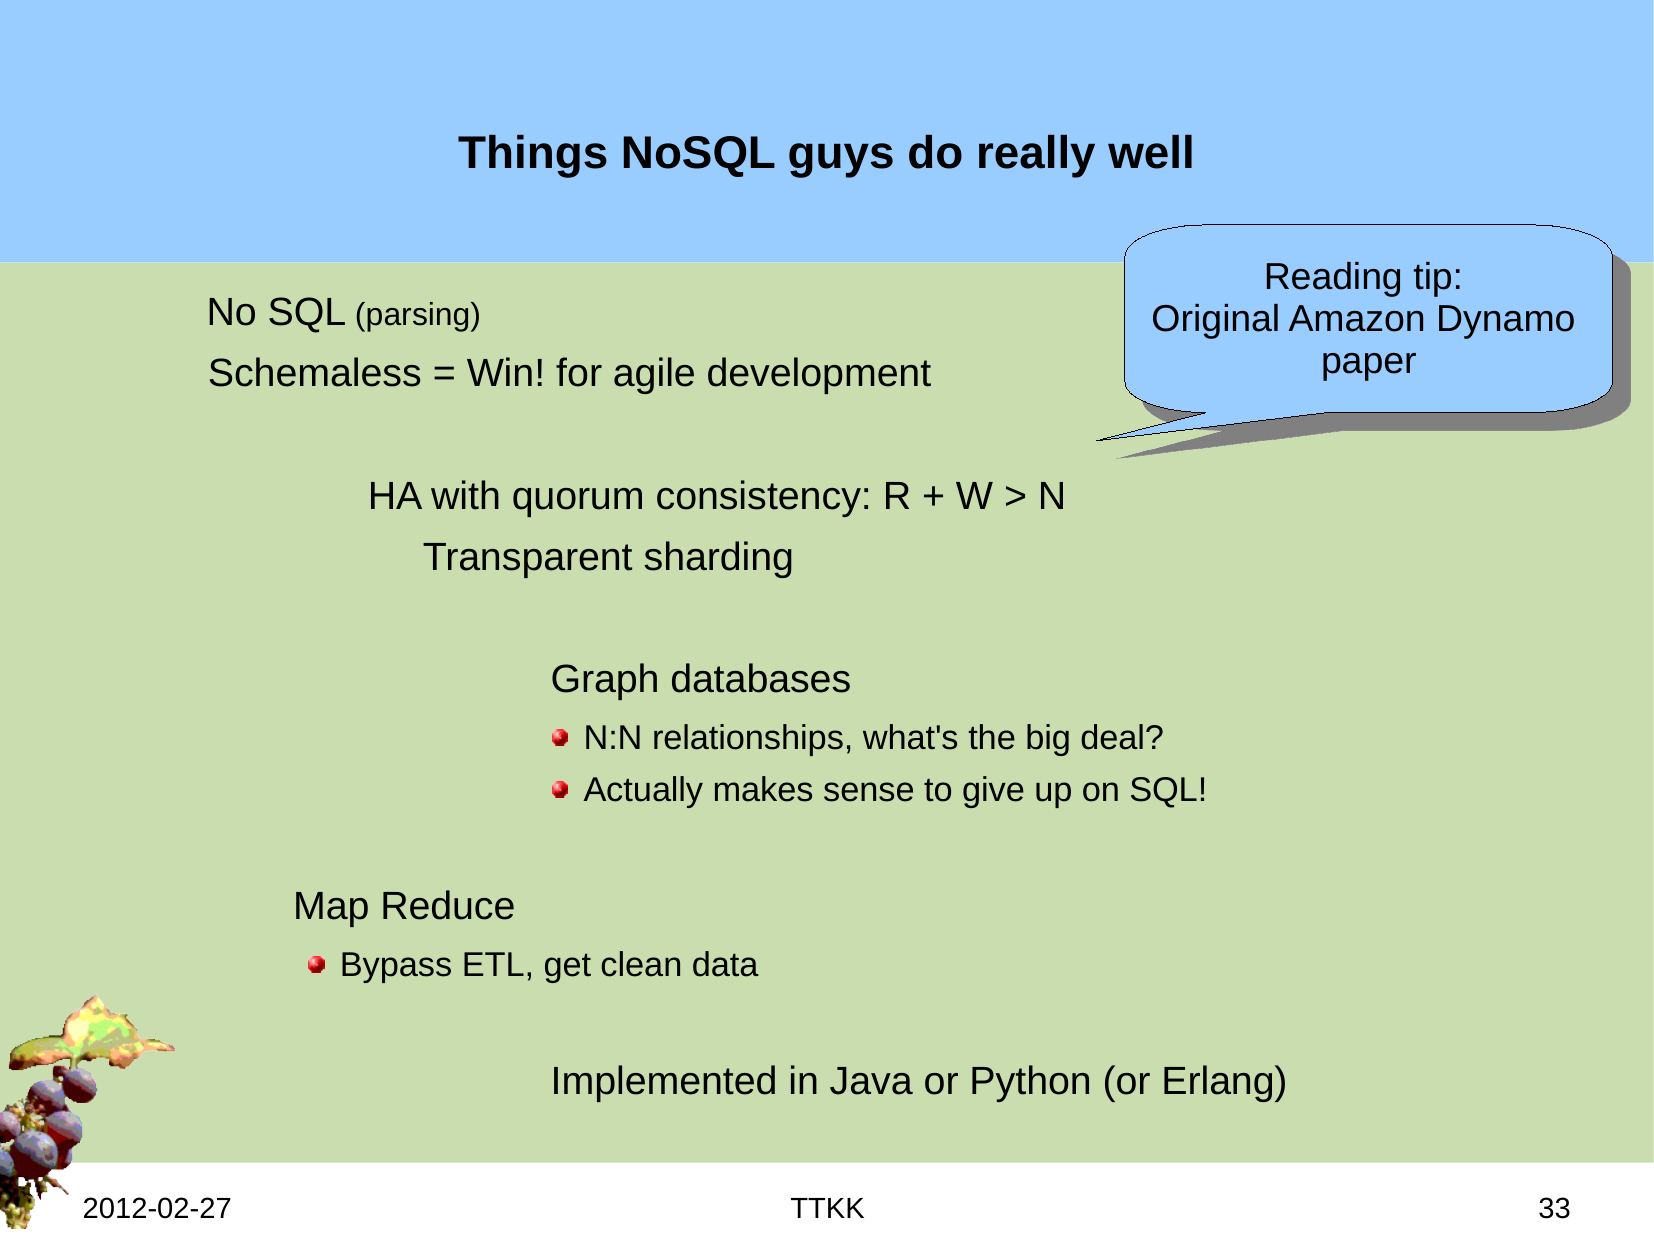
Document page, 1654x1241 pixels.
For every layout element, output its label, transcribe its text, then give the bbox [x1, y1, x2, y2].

title Things NoSQL guys do really well [82, 49, 1571, 257]
picture [0, 990, 188, 1229]
list No SQL (parsing) Schemaless = Win! for agile development HA with quorum consistency: R + W > N Transparent sharding Graph databases N:N relationships, what's the big deal? Actually makes sense to give up on SQL! Map Reduce Bypass ETL, get clean data Implemented in Java or Python (or Erlang) [82, 290, 1571, 1109]
text_box Reading tip: Original Amazon Dynamo paper [1096, 224, 1613, 441]
